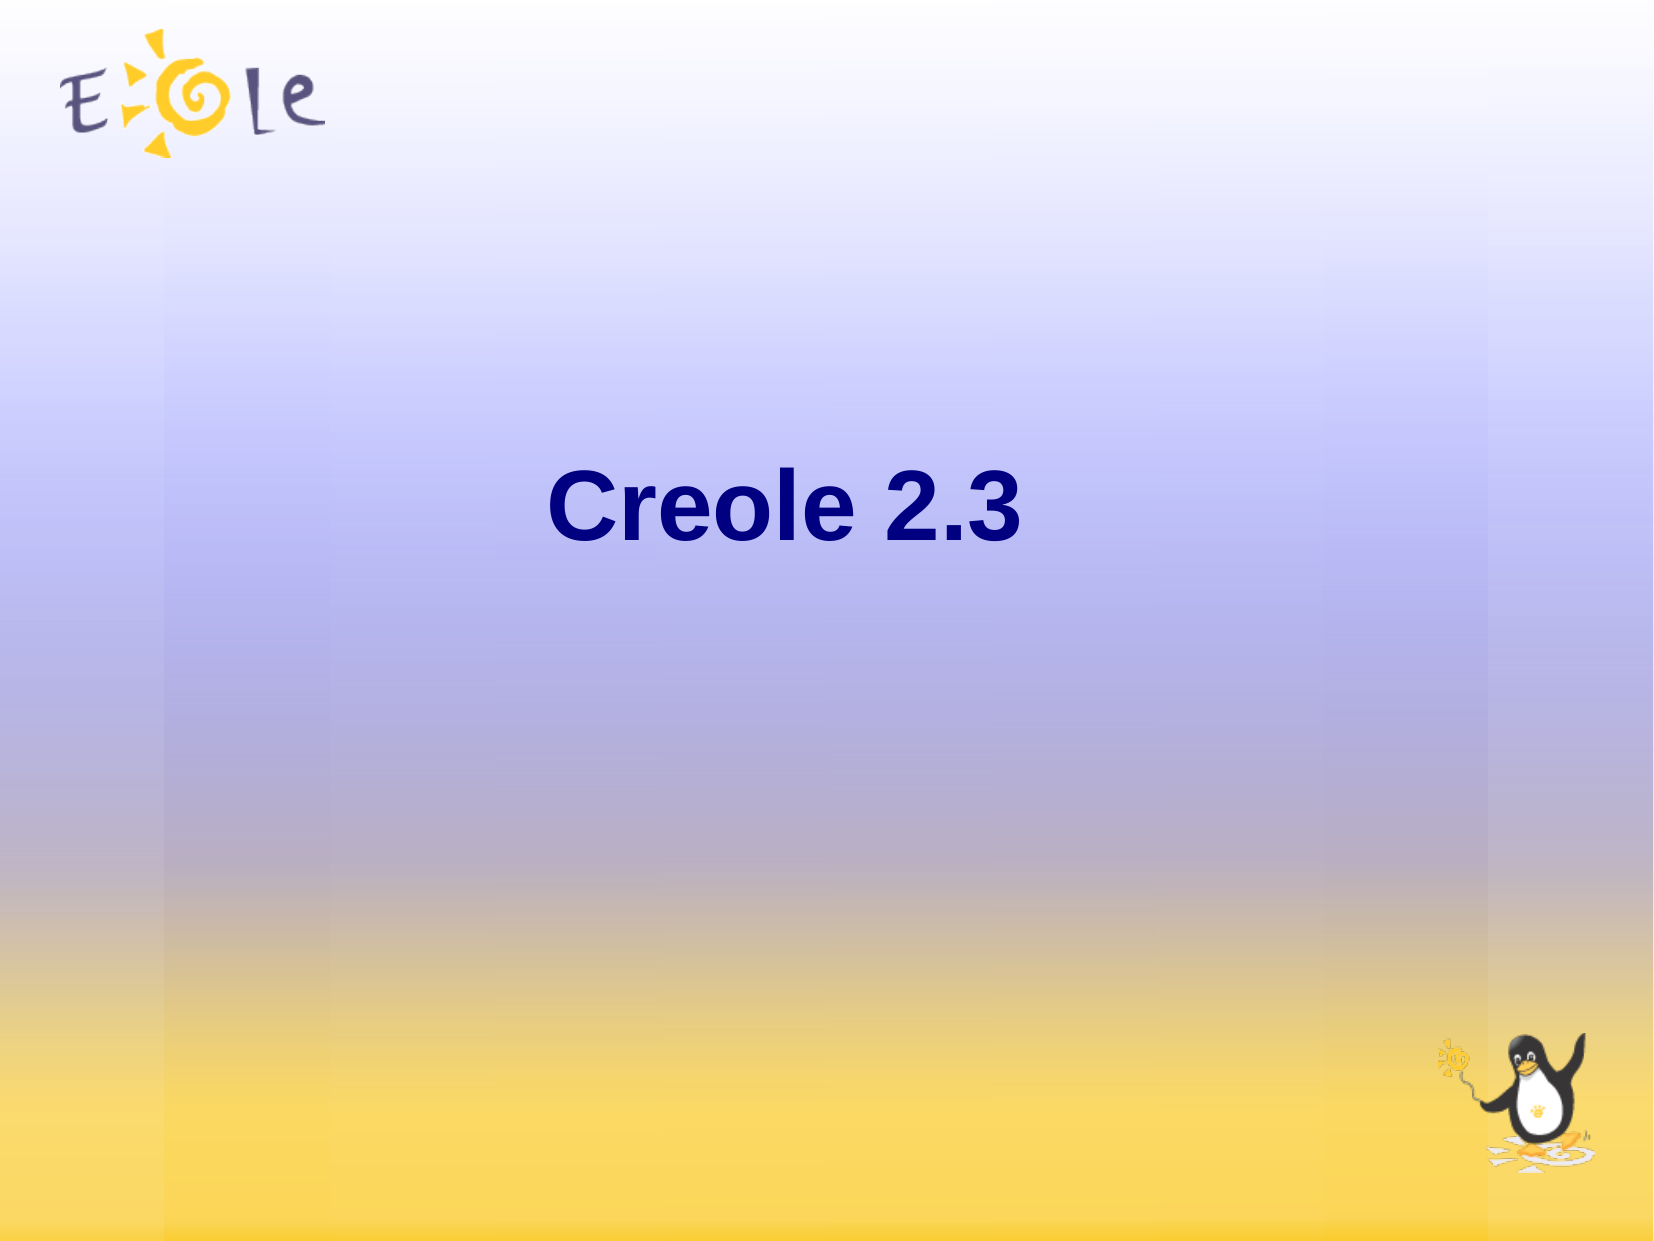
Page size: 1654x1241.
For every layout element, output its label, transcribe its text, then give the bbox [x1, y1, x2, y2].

text_box Creole 2.3 [531, 442, 1152, 587]
picture [0, 0, 1654, 1241]
